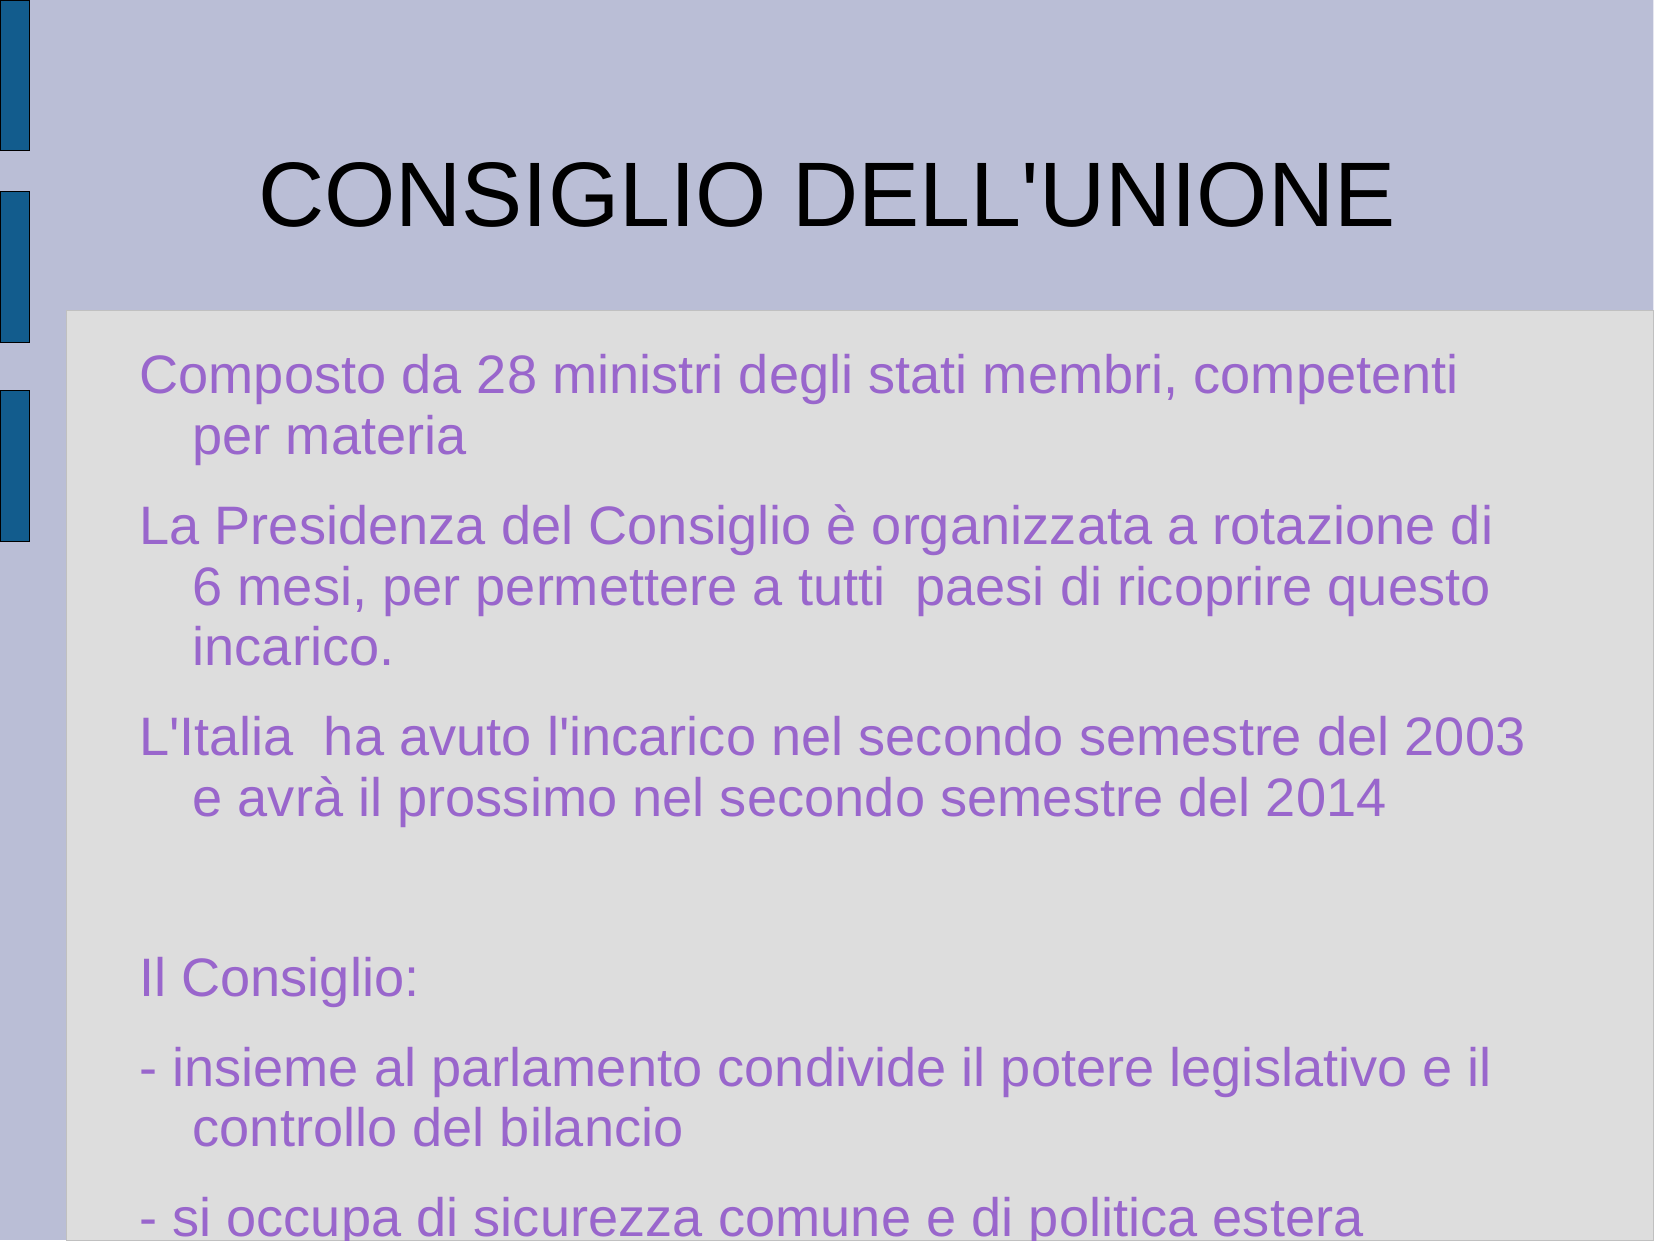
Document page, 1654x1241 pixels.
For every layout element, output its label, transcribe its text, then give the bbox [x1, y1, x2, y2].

title CONSIGLIO DELL'UNIONE [121, 91, 1534, 299]
list Composto da 28 ministri degli stati membri, competenti per materia La Presidenza del Consiglio è organizzata a rotazione di 6 mesi, per permettere a tutti paesi di ricoprire questo incarico. L'Italia ha avuto l'incarico nel secondo semestre del 2003 e avrà il prossimo nel secondo semestre del 2014 Il Consiglio: - insieme al parlamento condivide il potere legislativo e il controllo del bilancio - si occupa di sicurezza comune e di politica estera [121, 344, 1534, 1241]
